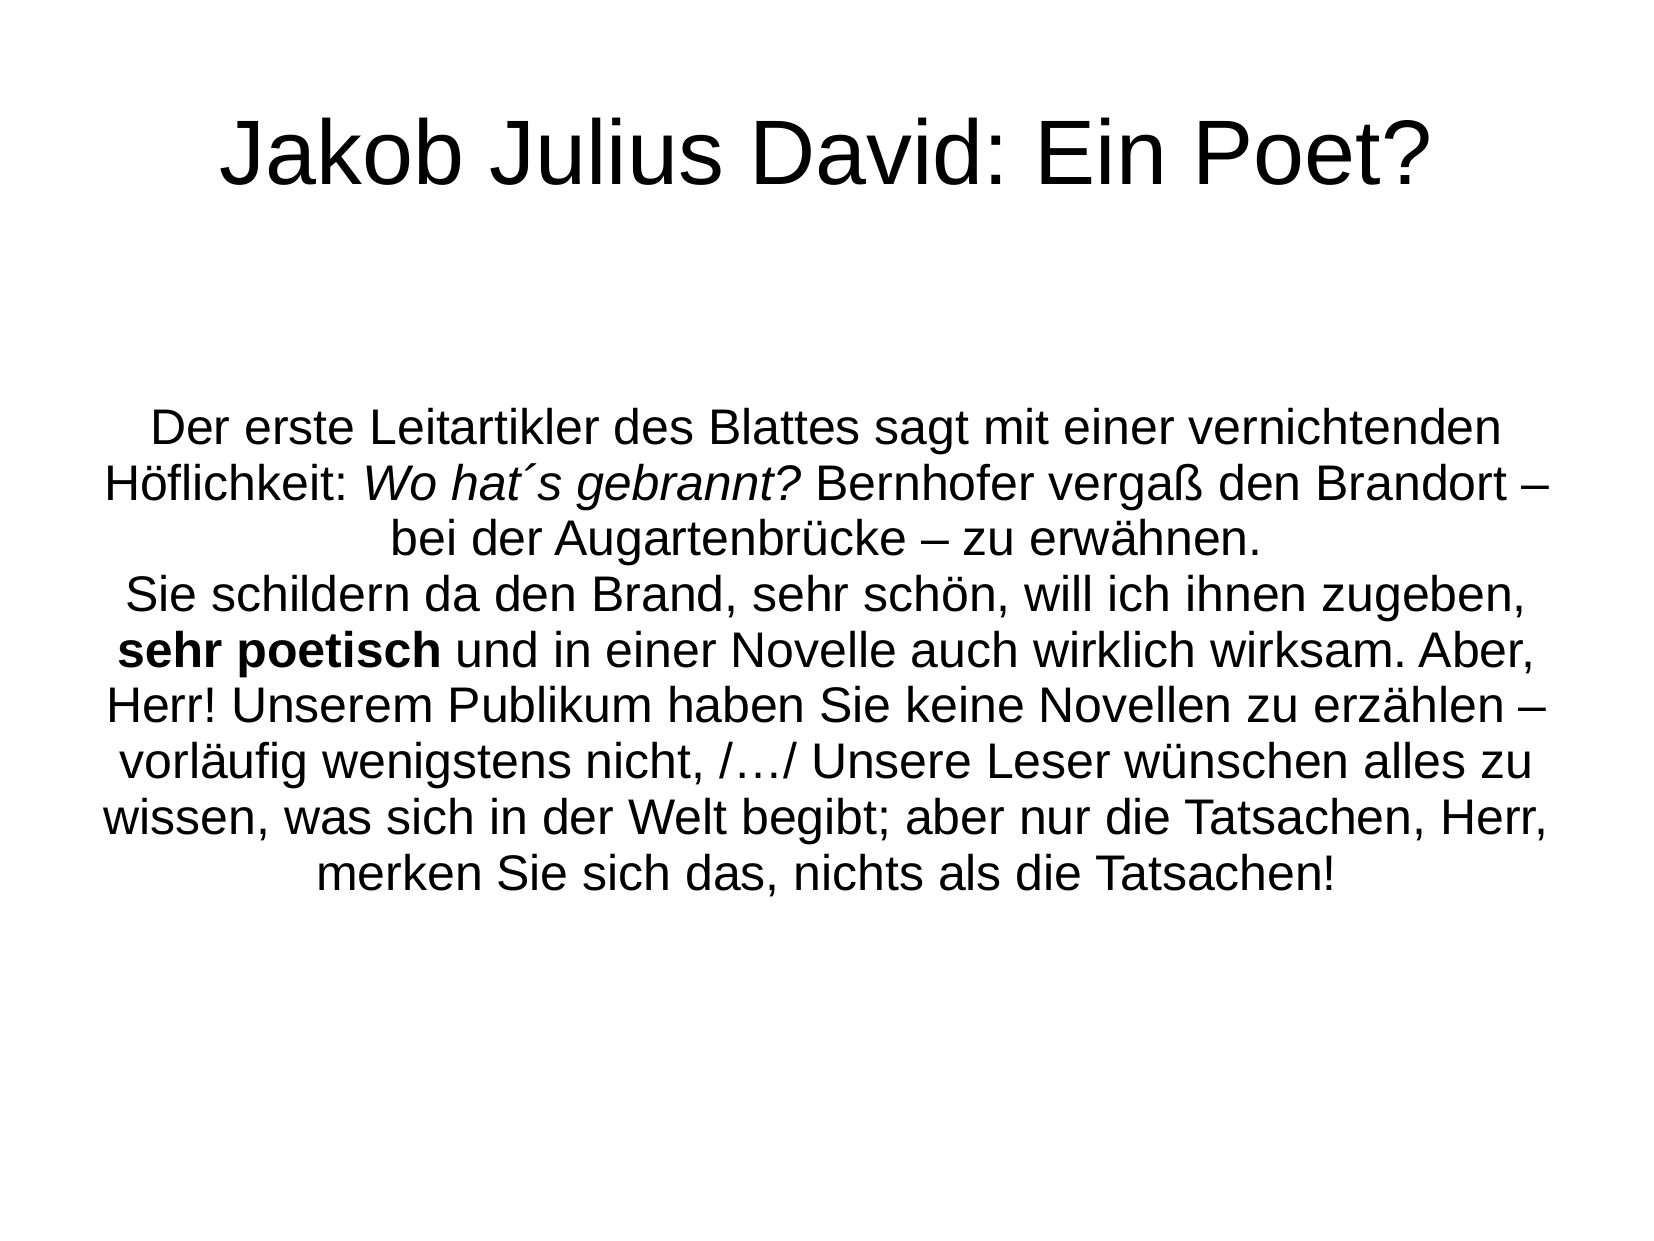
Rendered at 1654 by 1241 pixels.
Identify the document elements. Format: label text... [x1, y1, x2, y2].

subtitle Der erste Leitartikler des Blattes sagt mit einer vernichtenden Höflichkeit: Wo hat´s gebrannt? Bernhofer vergaß den Brandort – bei der Augartenbrücke – zu erwähnen. Sie schildern da den Brand, sehr schön, will ich ihnen zugeben, sehr poetisch und in einer Novelle auch wirklich wirksam. Aber, Herr! Unserem Publikum haben Sie keine Novellen zu erzählen – vorläufig wenigstens nicht, /…/ Unsere Leser wünschen alles zu wissen, was sich in der Welt begibt; aber nur die Tatsachen, Herr, merken Sie sich das, nichts als die Tatsachen! [82, 201, 1571, 1099]
title Jakob Julius David: Ein Poet? [82, 49, 1571, 201]
